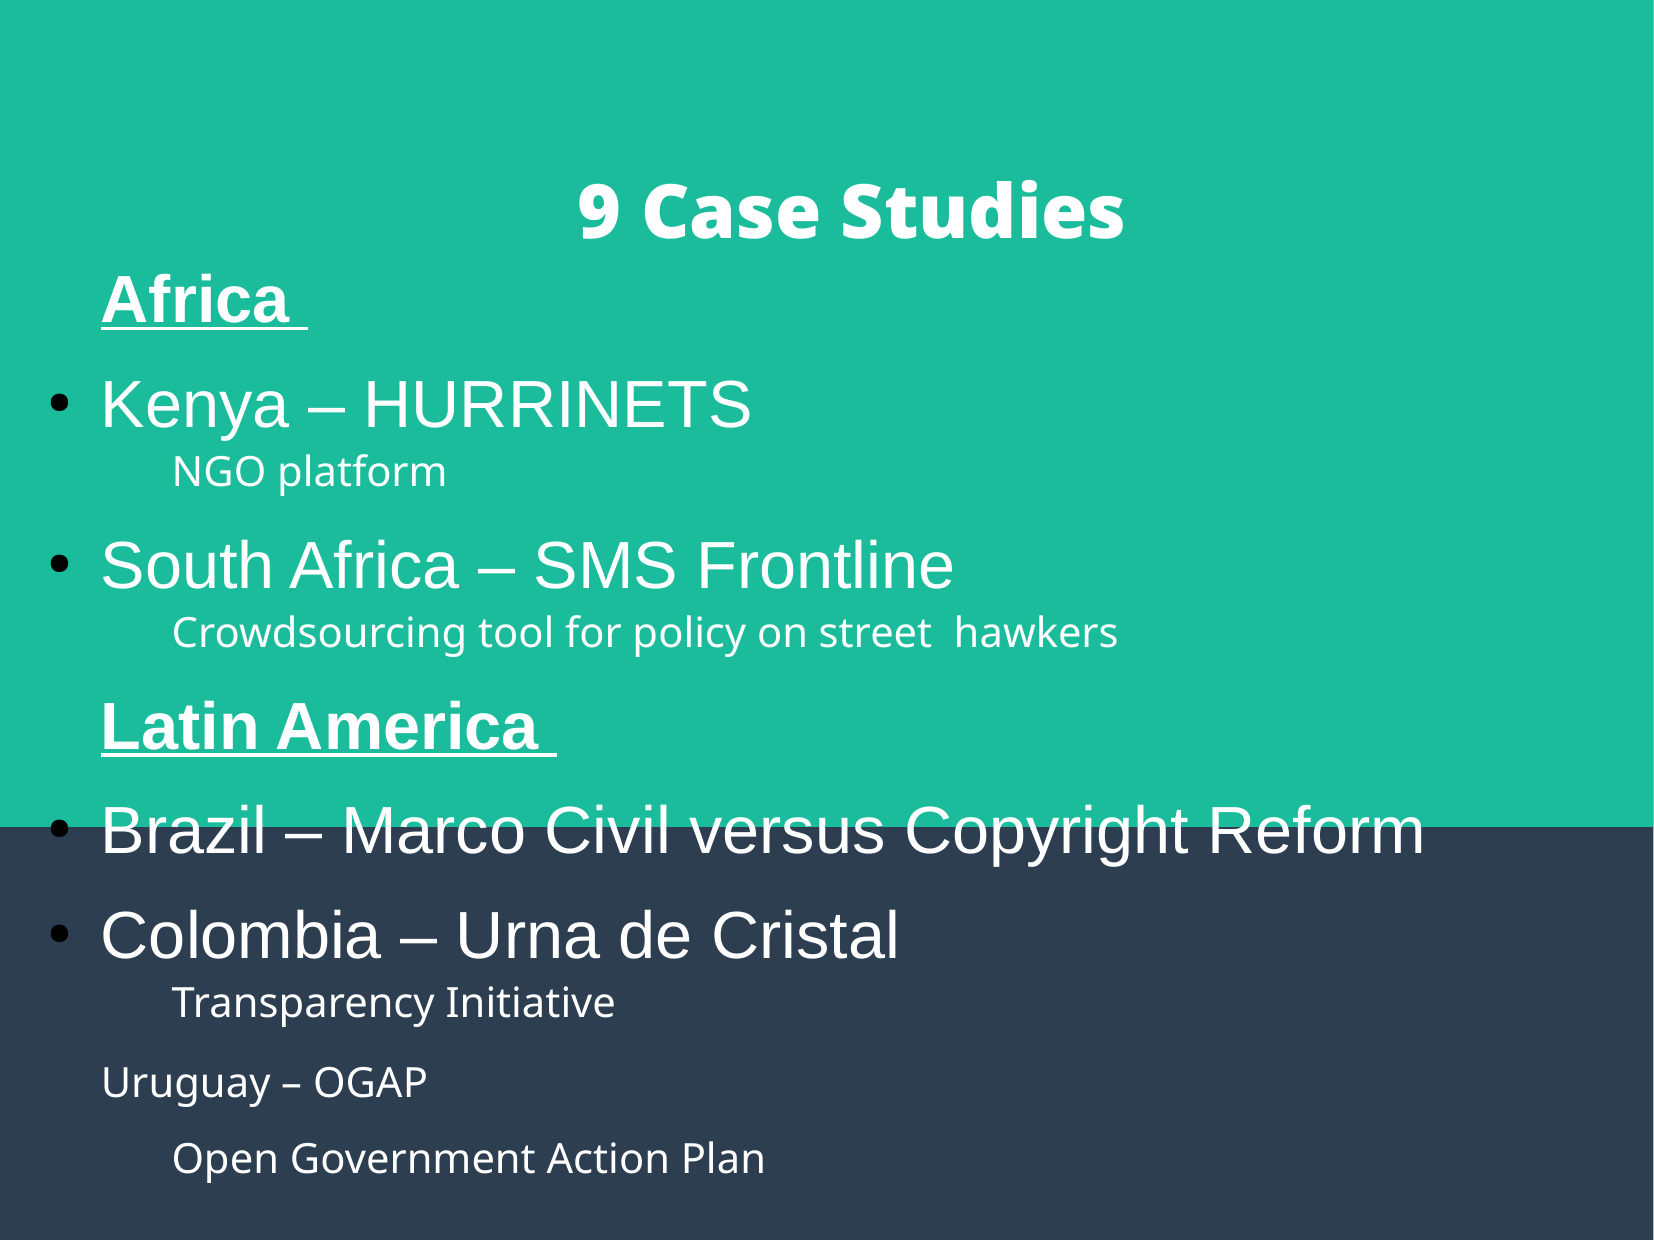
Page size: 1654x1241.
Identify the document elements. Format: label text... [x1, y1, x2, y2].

list Africa Kenya – HURRINETS NGO platform South Africa – SMS Frontline Crowdsourcing tool for policy on street hawkers Latin America Brazil – Marco Civil versus Copyright Reform Colombia – Urna de Cristal Transparency Initiative Uruguay – OGAP Open Government Action Plan [30, 262, 1611, 1241]
title 9 Case Studies [75, 105, 1611, 262]
